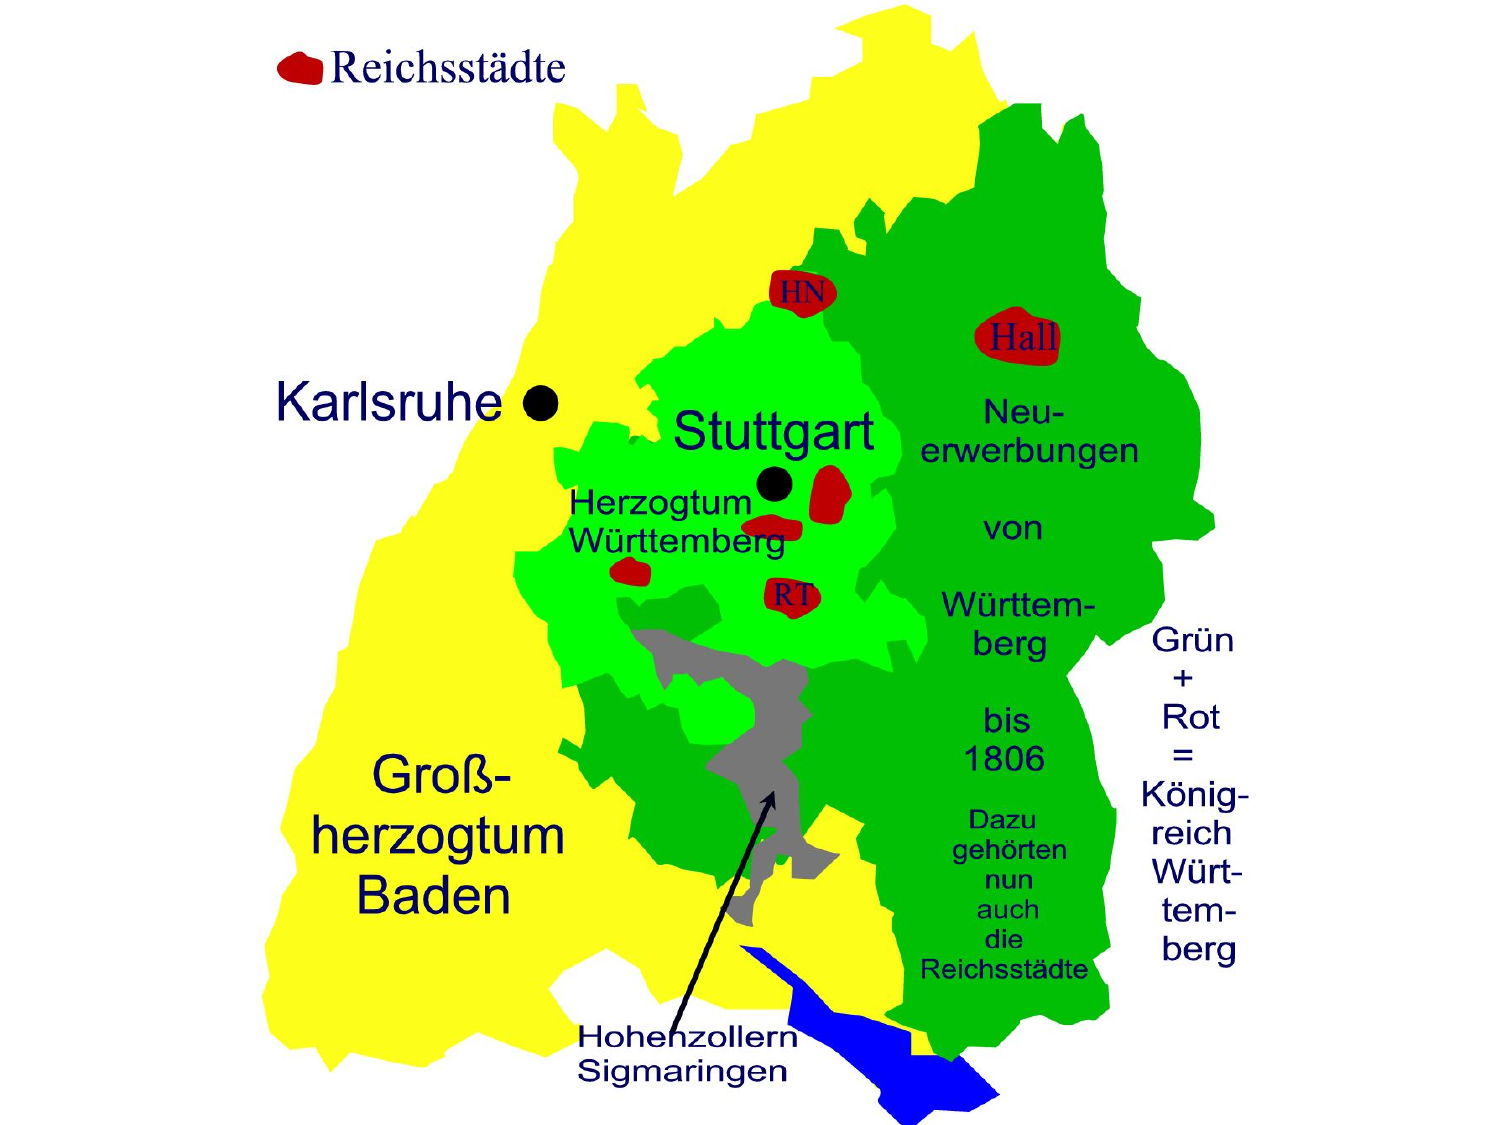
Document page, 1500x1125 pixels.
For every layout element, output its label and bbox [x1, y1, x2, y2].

picture [229, 0, 1272, 1125]
